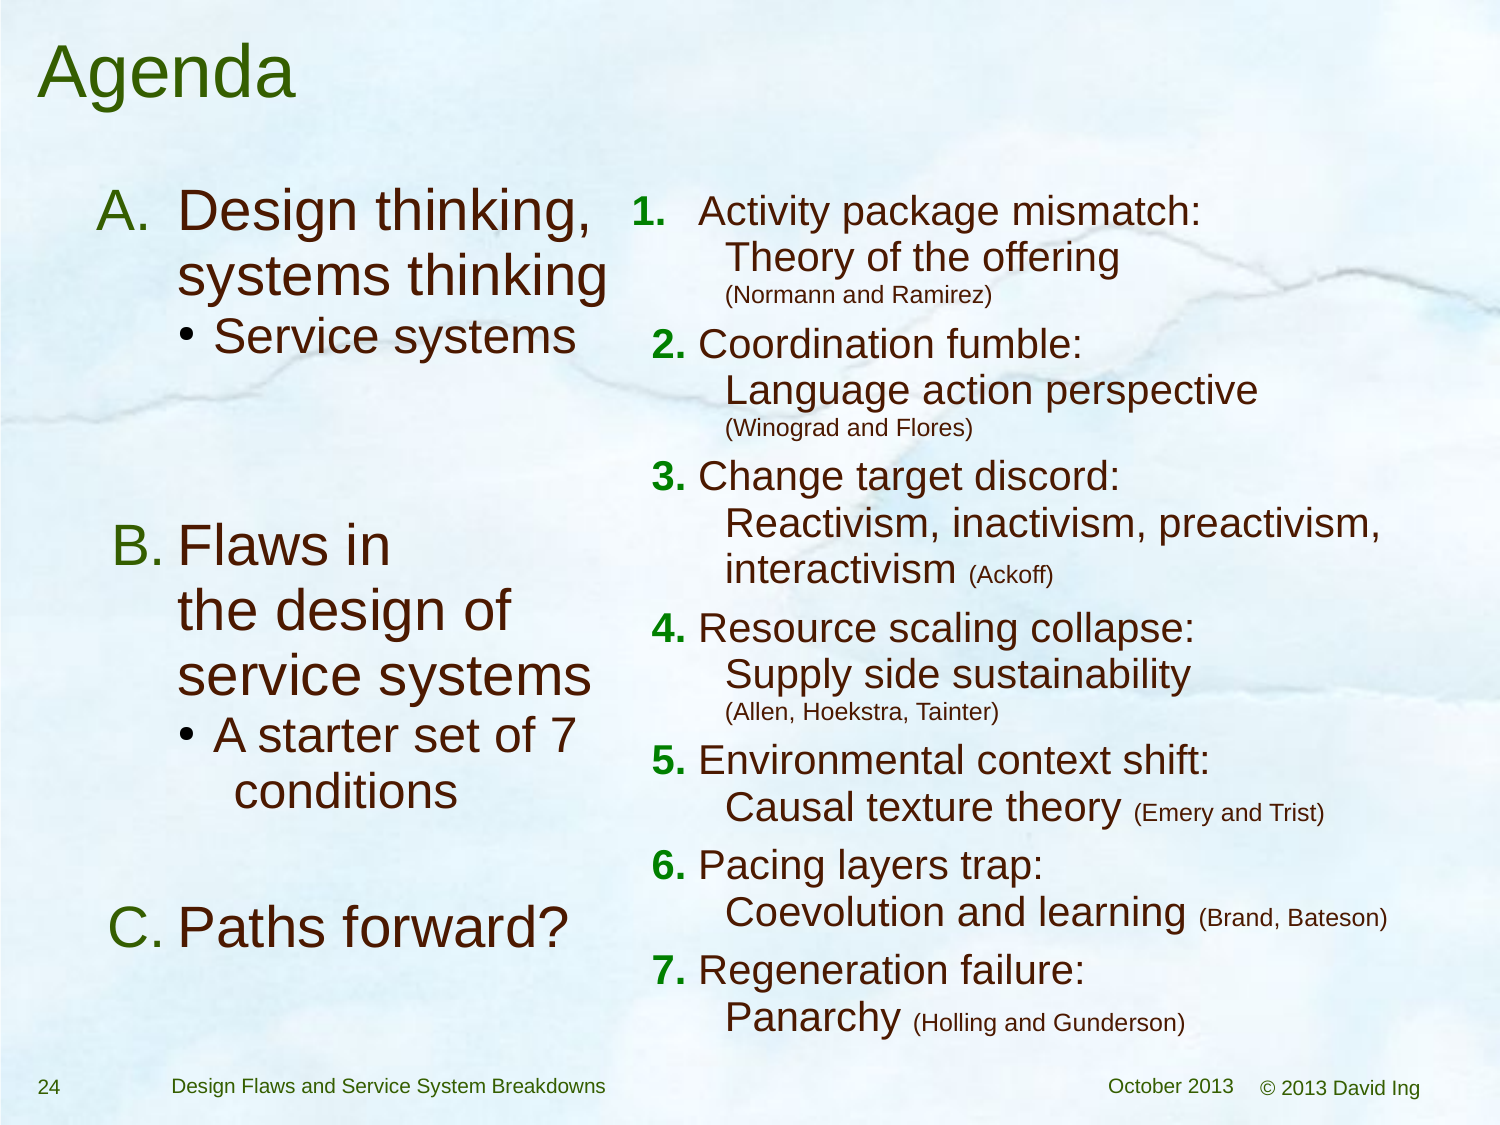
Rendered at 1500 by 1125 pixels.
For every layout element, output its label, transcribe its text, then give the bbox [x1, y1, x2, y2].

table_header A. [91, 172, 172, 507]
table_header 1. [626, 182, 692, 314]
table_cell Flaws in the design of service systems A starter set of 7 conditions [172, 507, 626, 889]
table_cell Paths forward? [172, 889, 626, 1050]
table_cell Resource scaling collapse: Supply side sustainability (Allen, Hoekstra, Tainter) [692, 599, 1425, 731]
table_cell Environmental context shift: Causal texture theory (Emery and Trist) [692, 731, 1425, 836]
table_cell 5. [626, 731, 692, 836]
title Agenda [37, 37, 1463, 152]
table_cell Regeneration failure: Panarchy (Holling and Gunderson) [692, 941, 1425, 1046]
table_cell Change target discord: Reactivism, inactivism, preactivism, interactivism (Ackoff) [692, 447, 1425, 599]
table_cell B. [91, 507, 172, 889]
table_header Design thinking, systems thinking Service systems [172, 172, 626, 507]
table_cell 2. [626, 314, 692, 447]
table_cell 4. [626, 599, 692, 731]
picture [0, 0, 1500, 1125]
table_cell C. [91, 889, 172, 1050]
table_cell 3. [626, 447, 692, 599]
table_cell 6. [626, 836, 692, 941]
table_cell Pacing layers trap: Coevolution and learning (Brand, Bateson) [692, 836, 1425, 941]
table_cell Coordination fumble: Language action perspective (Winograd and Flores) [692, 314, 1425, 447]
table_cell 7. [626, 941, 692, 1046]
table_header Activity package mismatch: Theory of the offering (Normann and Ramirez) [692, 182, 1425, 314]
